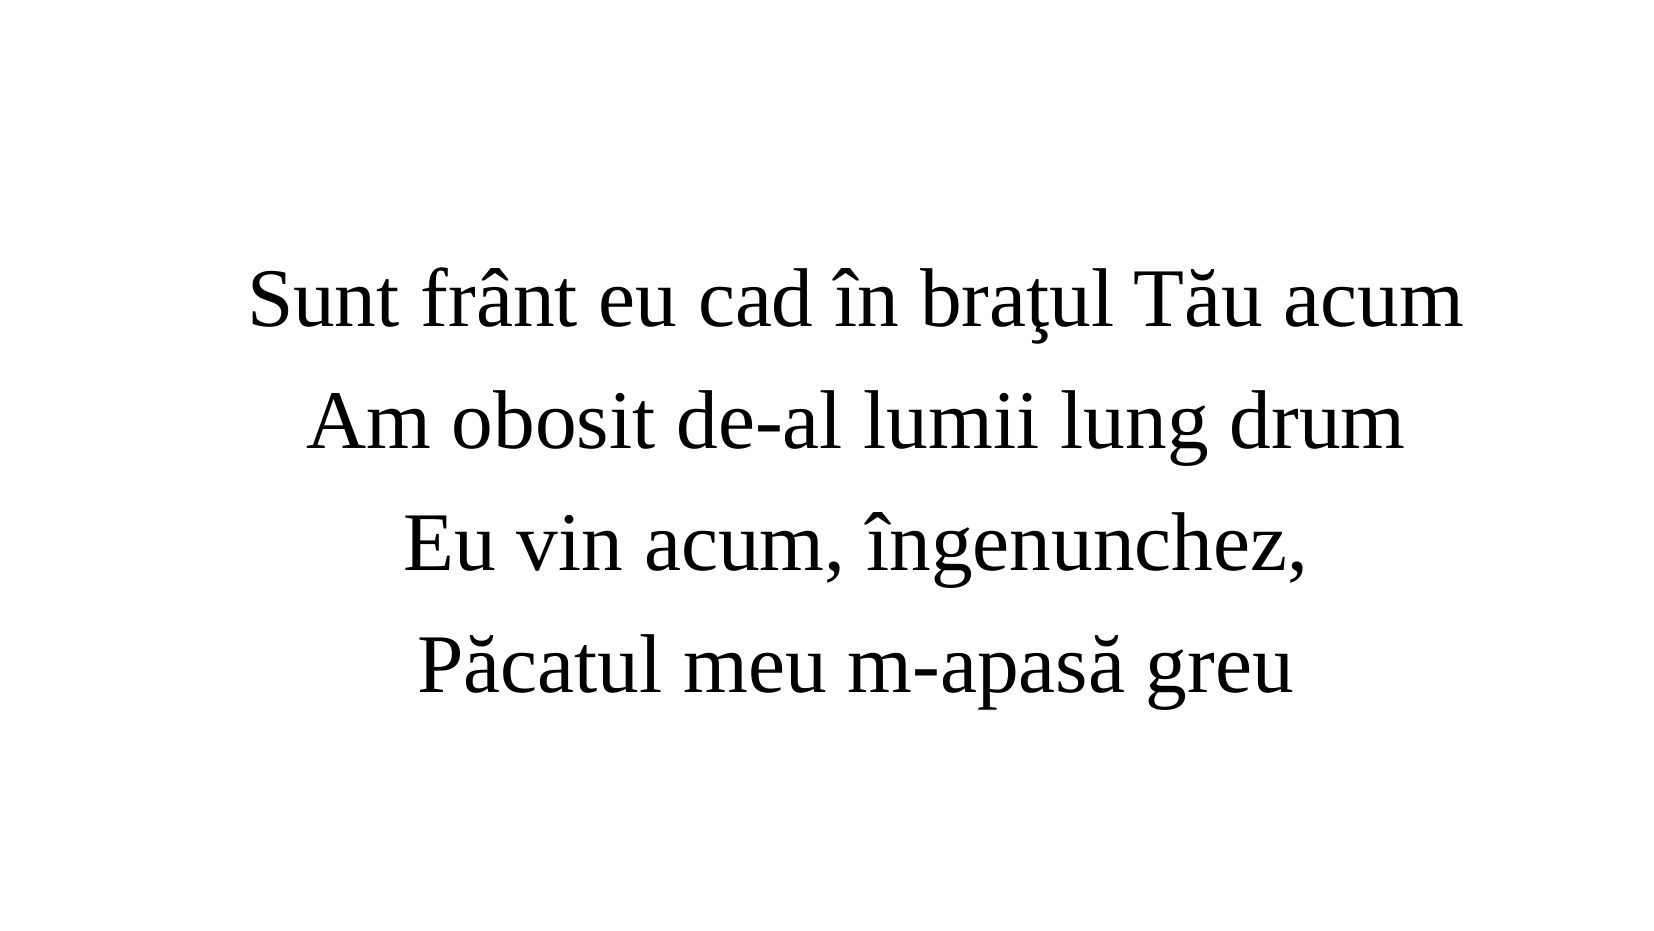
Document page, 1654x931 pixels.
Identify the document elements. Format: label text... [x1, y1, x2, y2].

subtitle Sunt frânt eu cad în braţul Tău acum Am obosit de-al lumii lung drum Eu vin acum, îngenunchez, Păcatul meu m-apasă greu [153, 239, 1560, 713]
